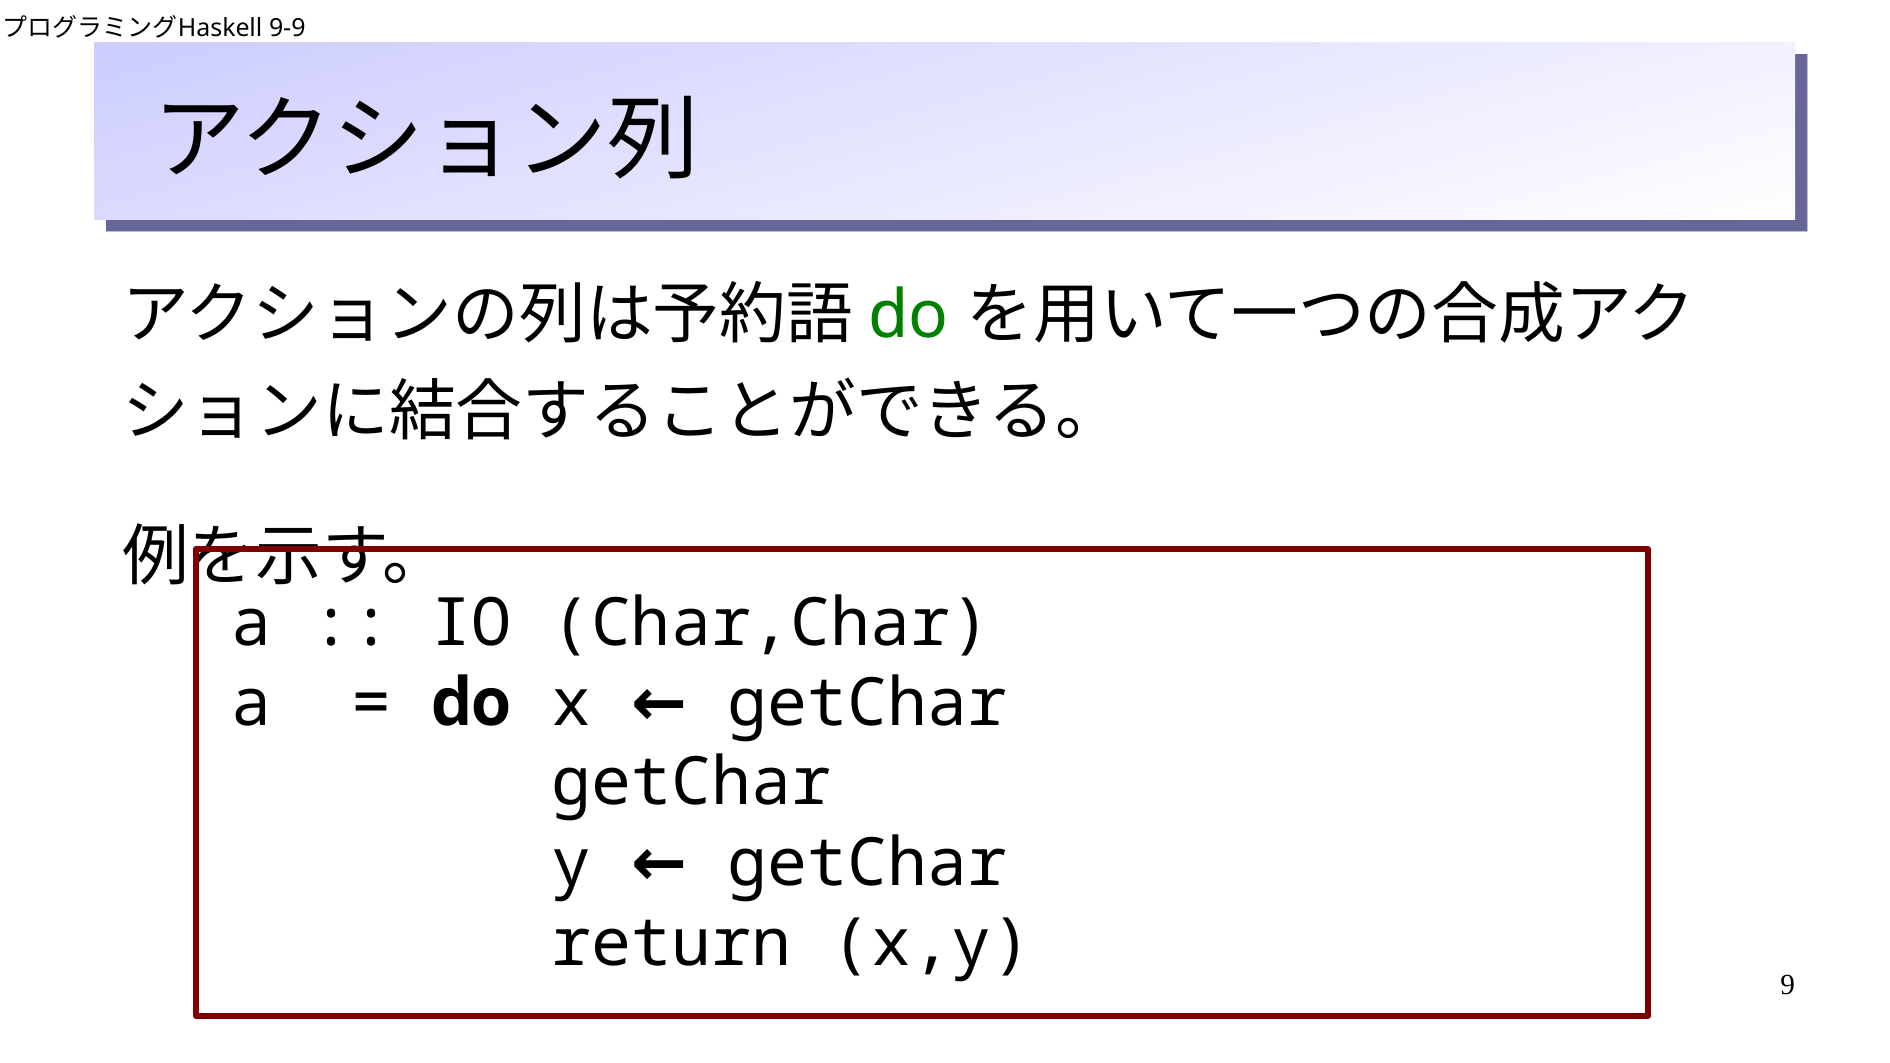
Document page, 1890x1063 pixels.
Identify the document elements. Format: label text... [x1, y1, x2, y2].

text_box a :: IO (Char,Char) a = do x ← getChar getChar y ← getChar return (x,y) [195, 548, 1648, 1016]
text_box アクションの列は予約語 do を用いて一つの合成アクションに結合することができる。 例を示す。 [107, 252, 1763, 513]
title アクション列 [94, 42, 1796, 220]
